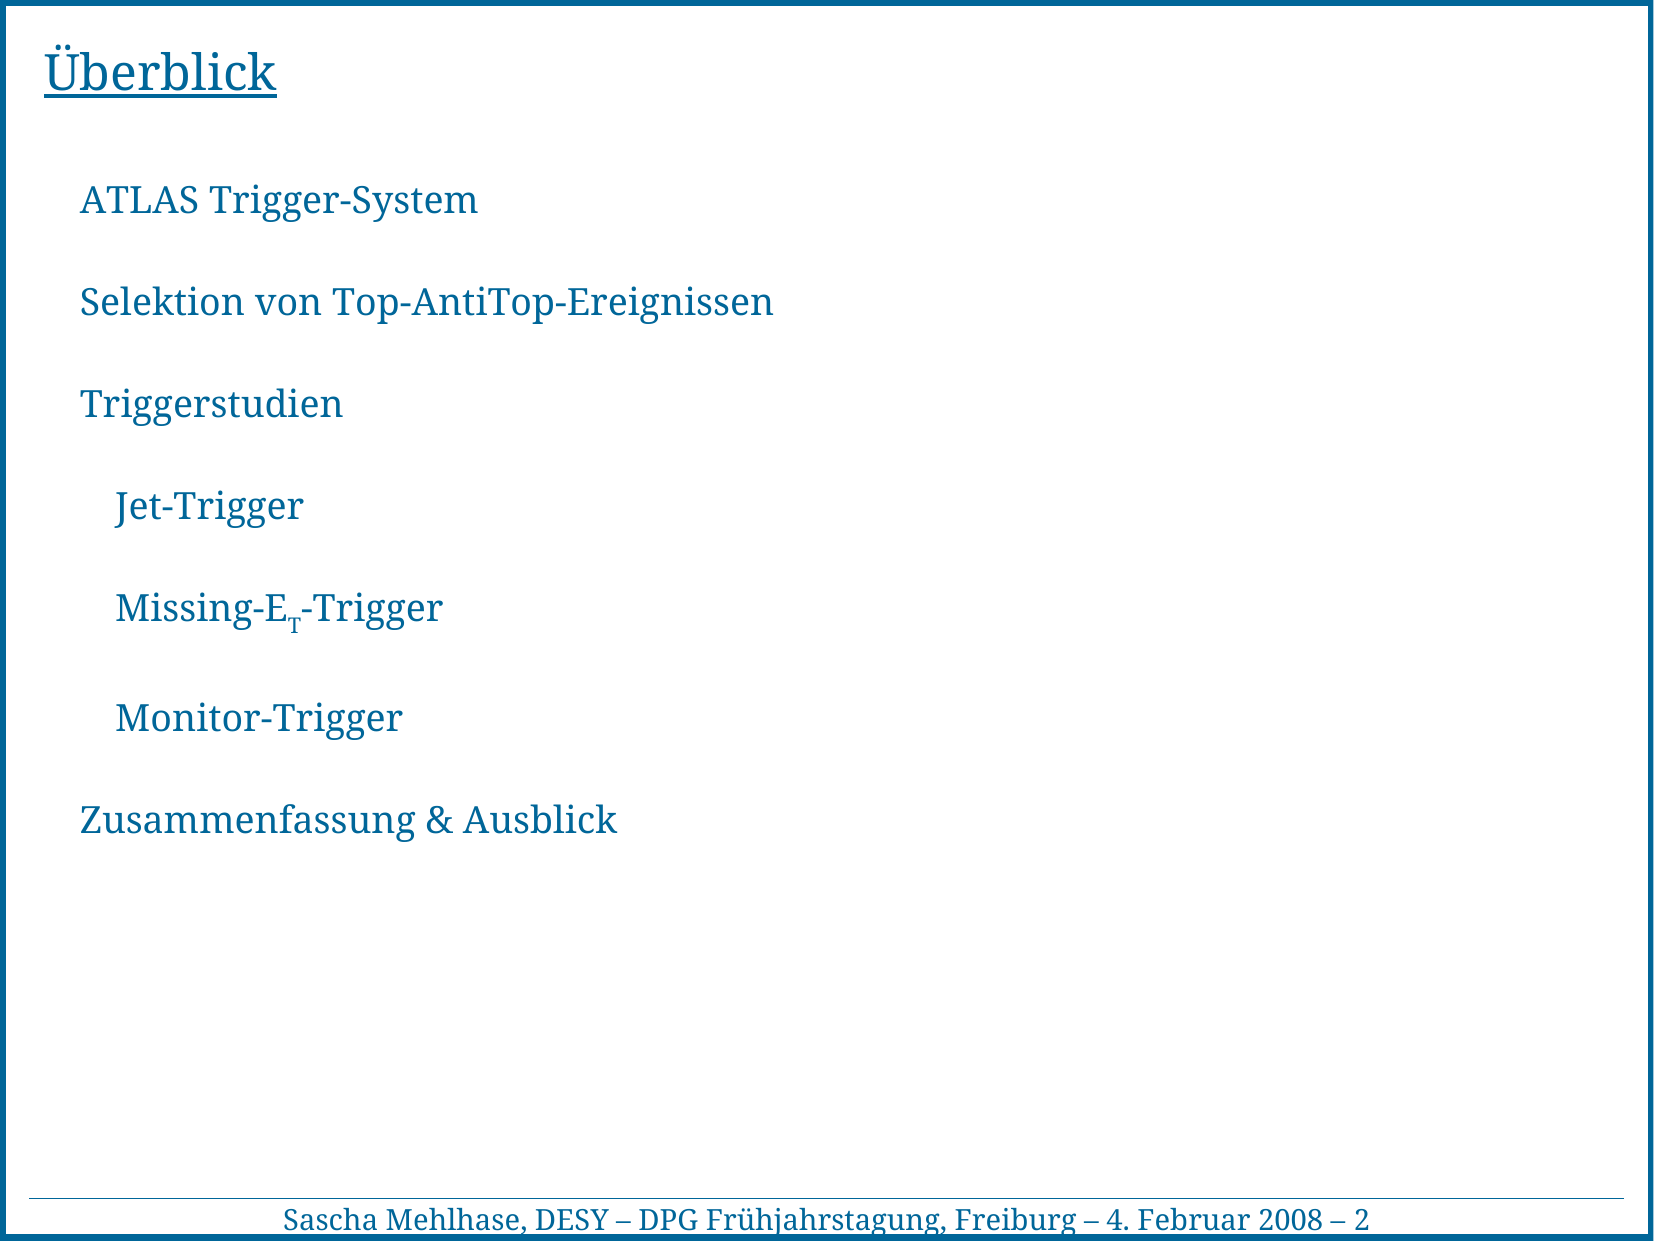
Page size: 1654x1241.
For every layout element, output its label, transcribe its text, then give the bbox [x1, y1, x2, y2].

text_box Sascha Mehlhase, DESY – DPG Frühjahrstagung, Freiburg – 4. Februar 2008 – <number> [0, 1204, 1654, 1235]
text_box Überblick ATLAS Trigger-System Selektion von Top-AntiTop-Ereignissen Triggerstudien Jet-Trigger Missing-ET-Trigger Monitor-Trigger Zusammenfassung & Ausblick [29, 29, 1625, 1093]
